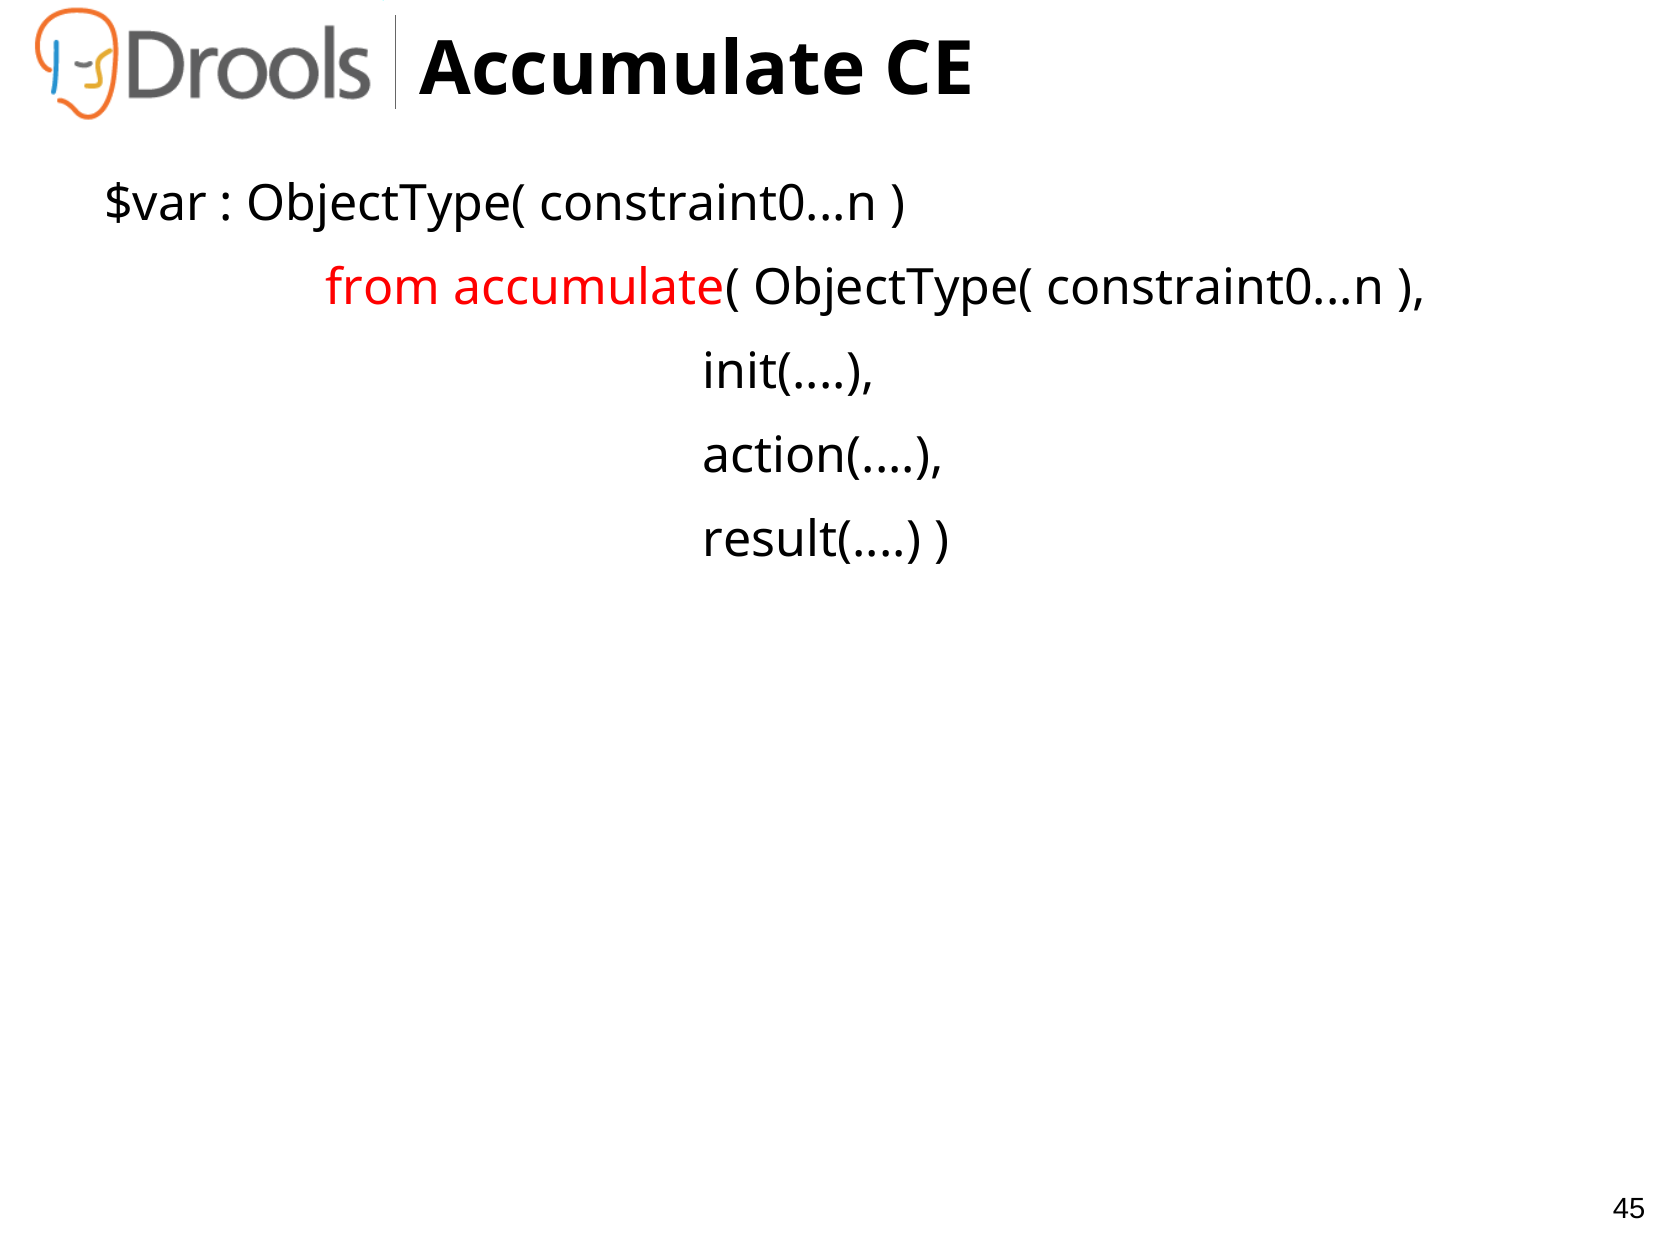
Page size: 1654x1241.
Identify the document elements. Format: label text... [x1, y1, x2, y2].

title Accumulate CE [419, 12, 1630, 118]
list $var : ObjectType( constraint0...n ) from accumulate( ObjectType( constraint0...n ), init(....), action(....), result(....) ) [104, 166, 1517, 934]
picture [29, 0, 384, 126]
